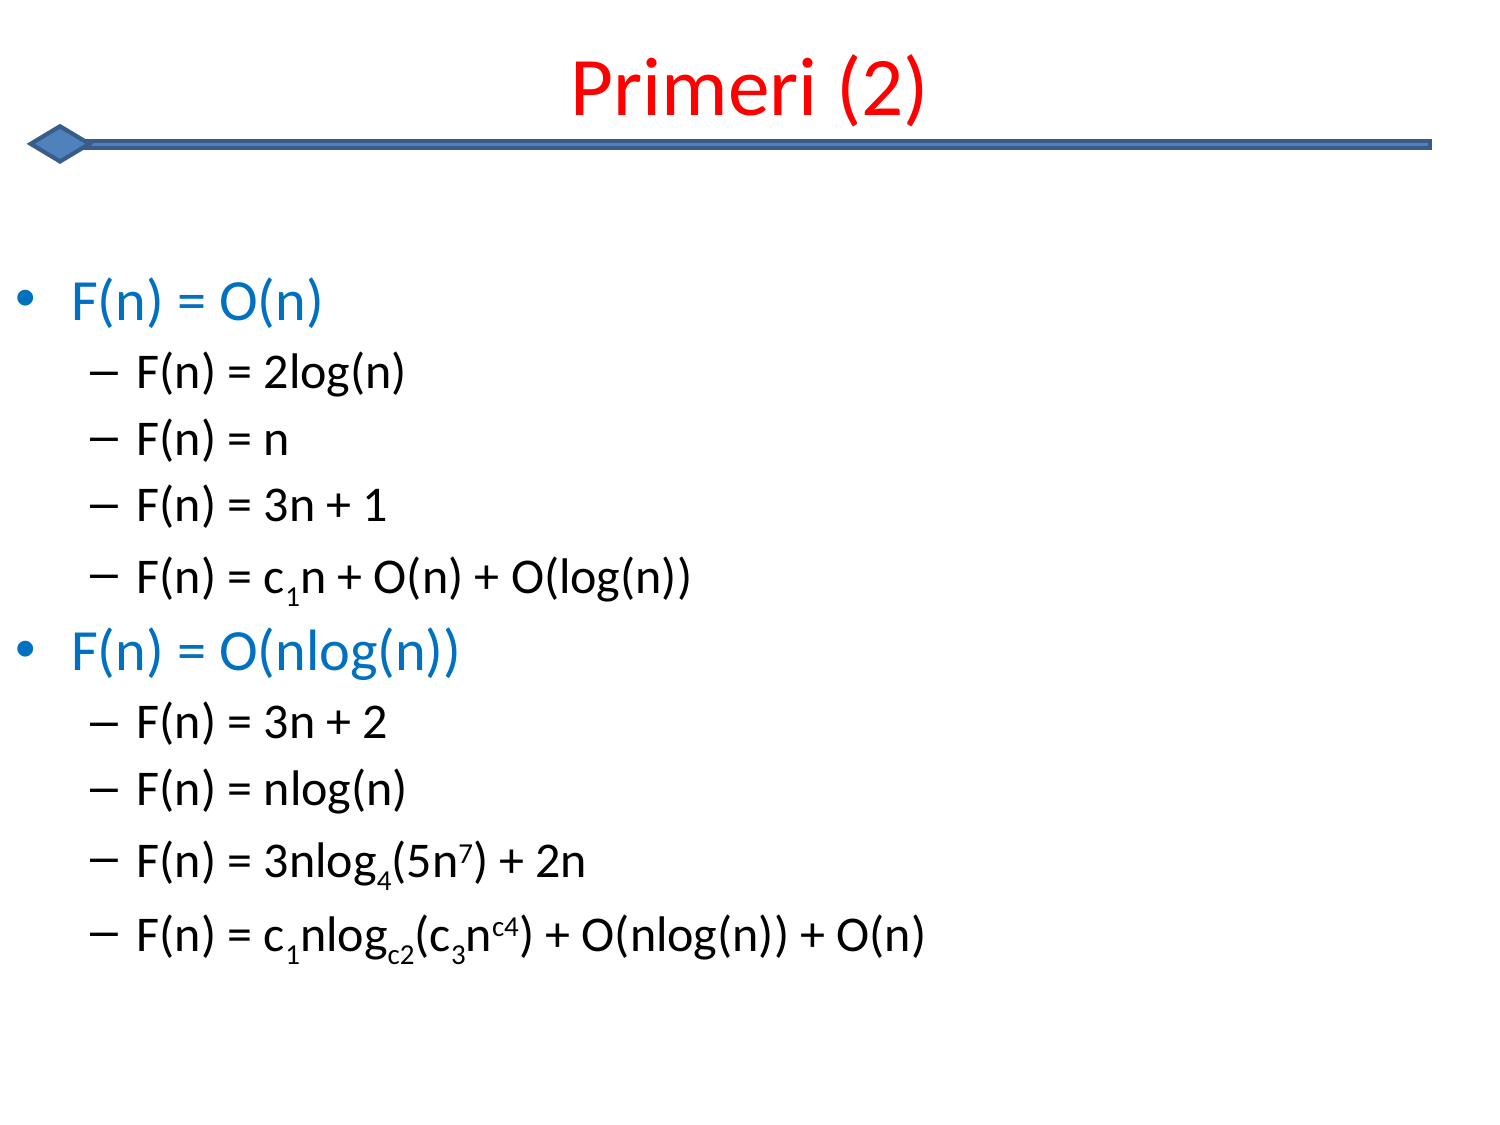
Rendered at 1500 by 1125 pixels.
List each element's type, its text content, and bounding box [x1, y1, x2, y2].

list F(n) = O(n) F(n) = 2log(n) F(n) = n F(n) = 3n + 1 F(n) = c1n + O(n) + O(log(n)) F(n) = O(nlog(n)) F(n) = 3n + 2 F(n) = nlog(n) F(n) = 3nlog4(5n7) + 2n F(n) = c1nlogc2(c3nc4) + O(nlog(n)) + O(n) [0, 262, 1351, 1041]
title Primeri (2) [75, 23, 1426, 141]
